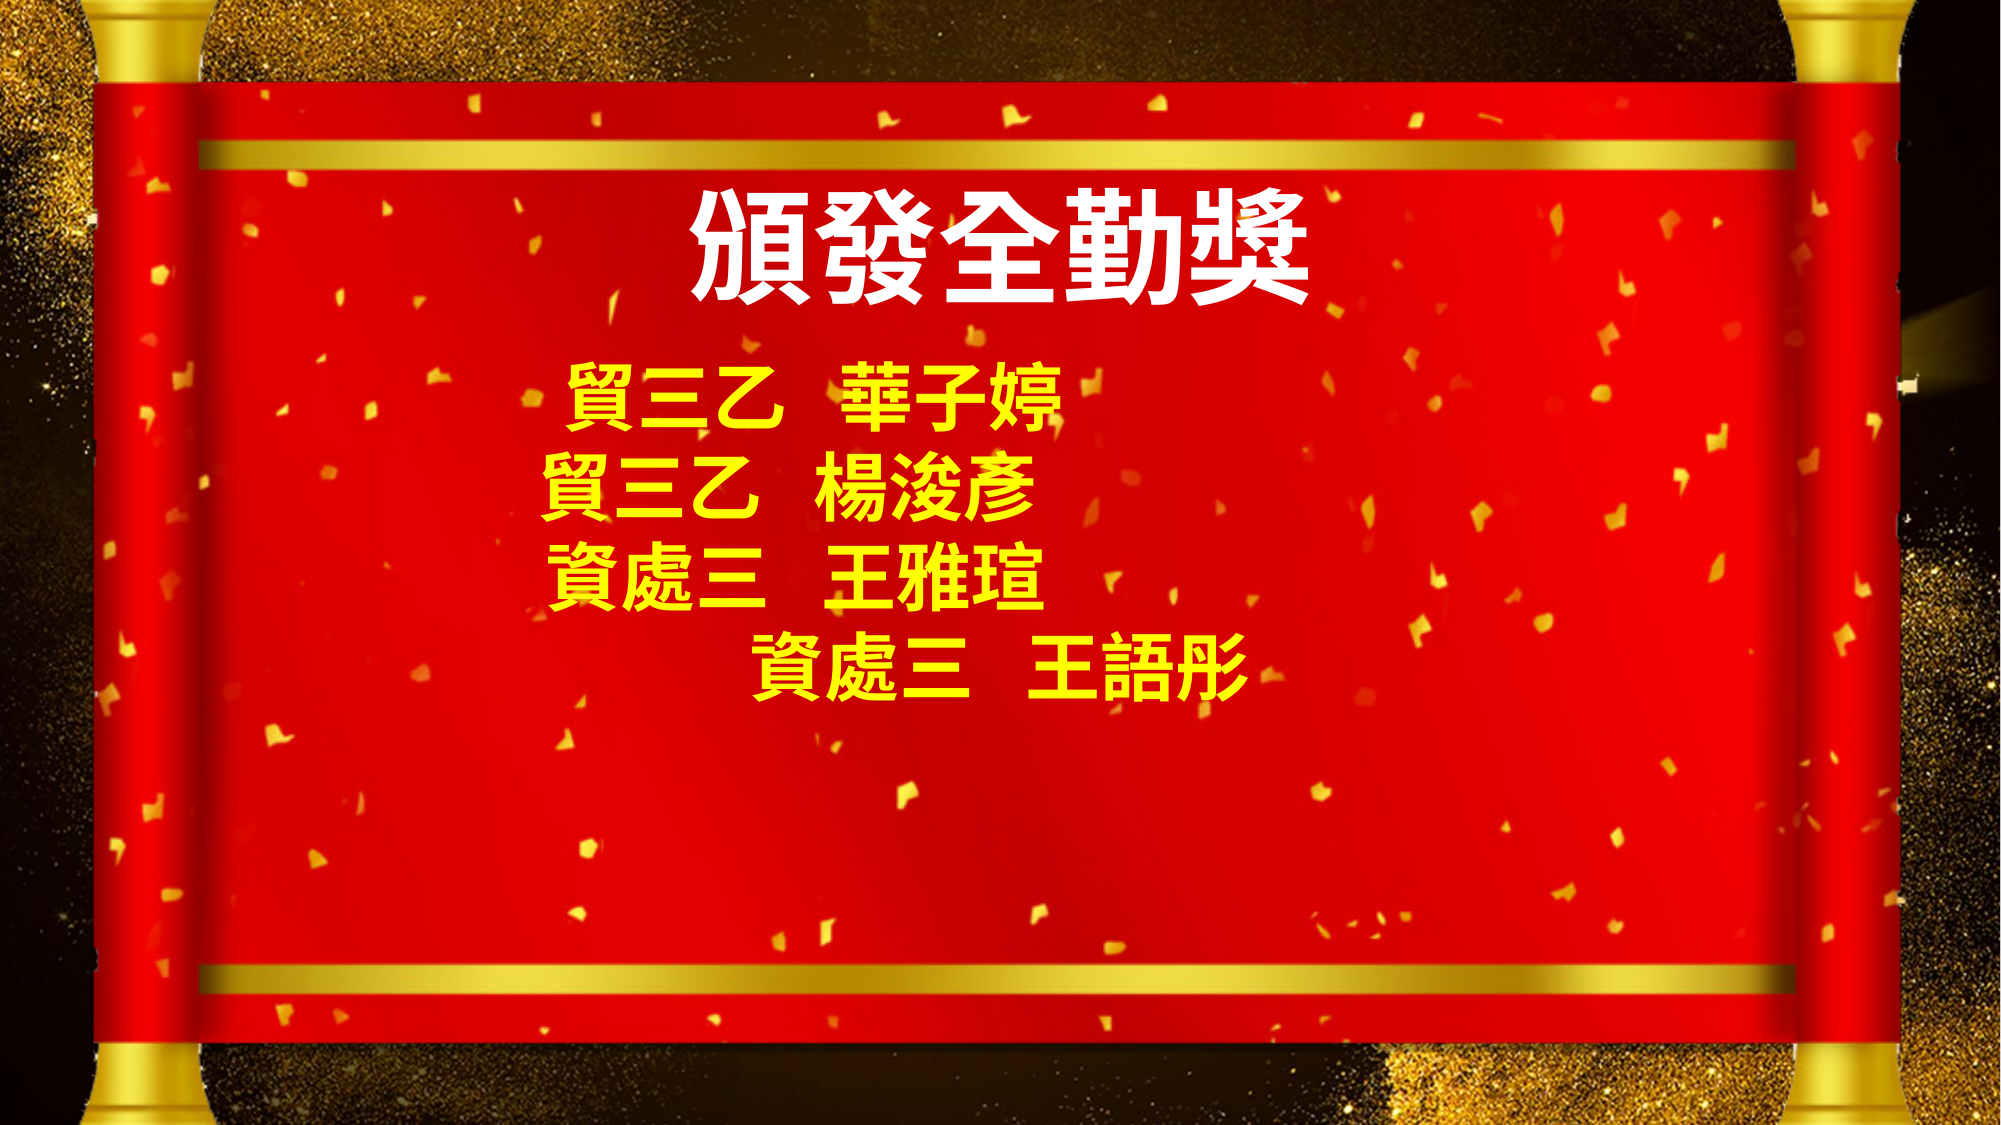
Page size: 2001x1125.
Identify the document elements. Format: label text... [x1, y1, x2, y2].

text_box 頒發全勤獎 [451, 162, 1549, 330]
text_box 貿三乙 華子婷 貿三乙 楊浚彥 資處三 王雅瑄 資處三 王語彤 [513, 343, 1487, 722]
